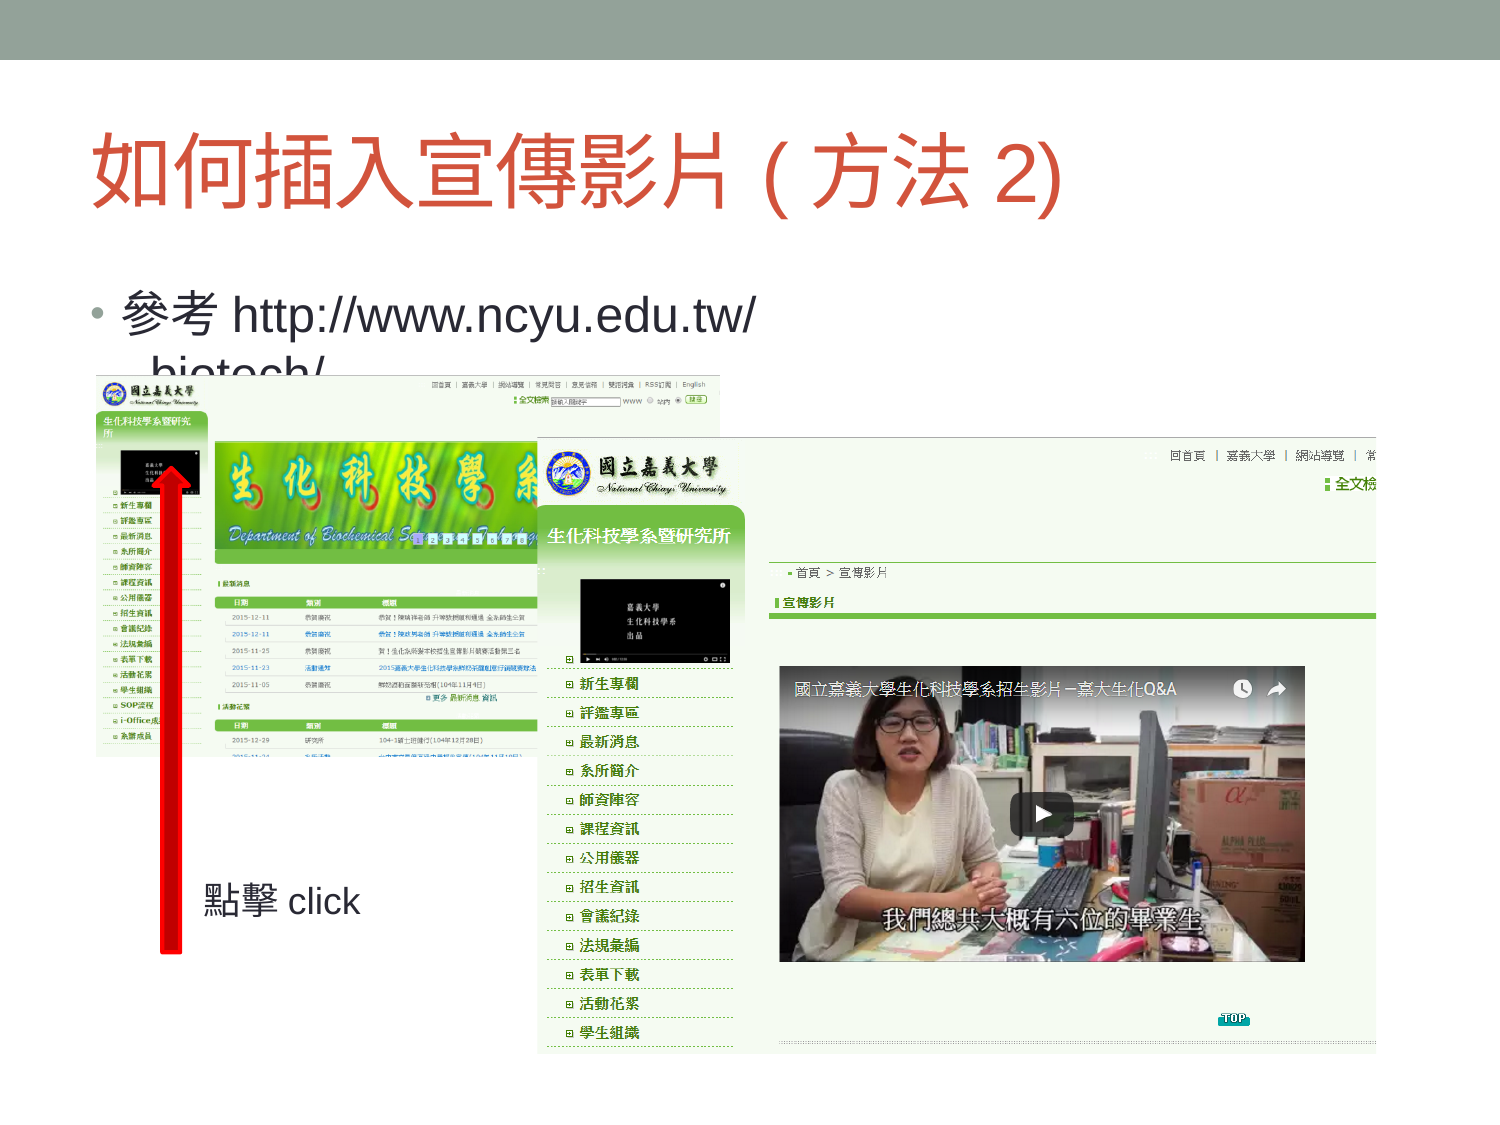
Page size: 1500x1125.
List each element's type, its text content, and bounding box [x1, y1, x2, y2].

text_box [153, 467, 189, 953]
text_box 參考http://www.ncyu.edu.tw/biotech/ [75, 275, 939, 380]
picture [96, 375, 1377, 1054]
text_box 點擊click [188, 869, 432, 931]
title 如何插入宣傳影片(方法2) [75, 87, 1426, 251]
